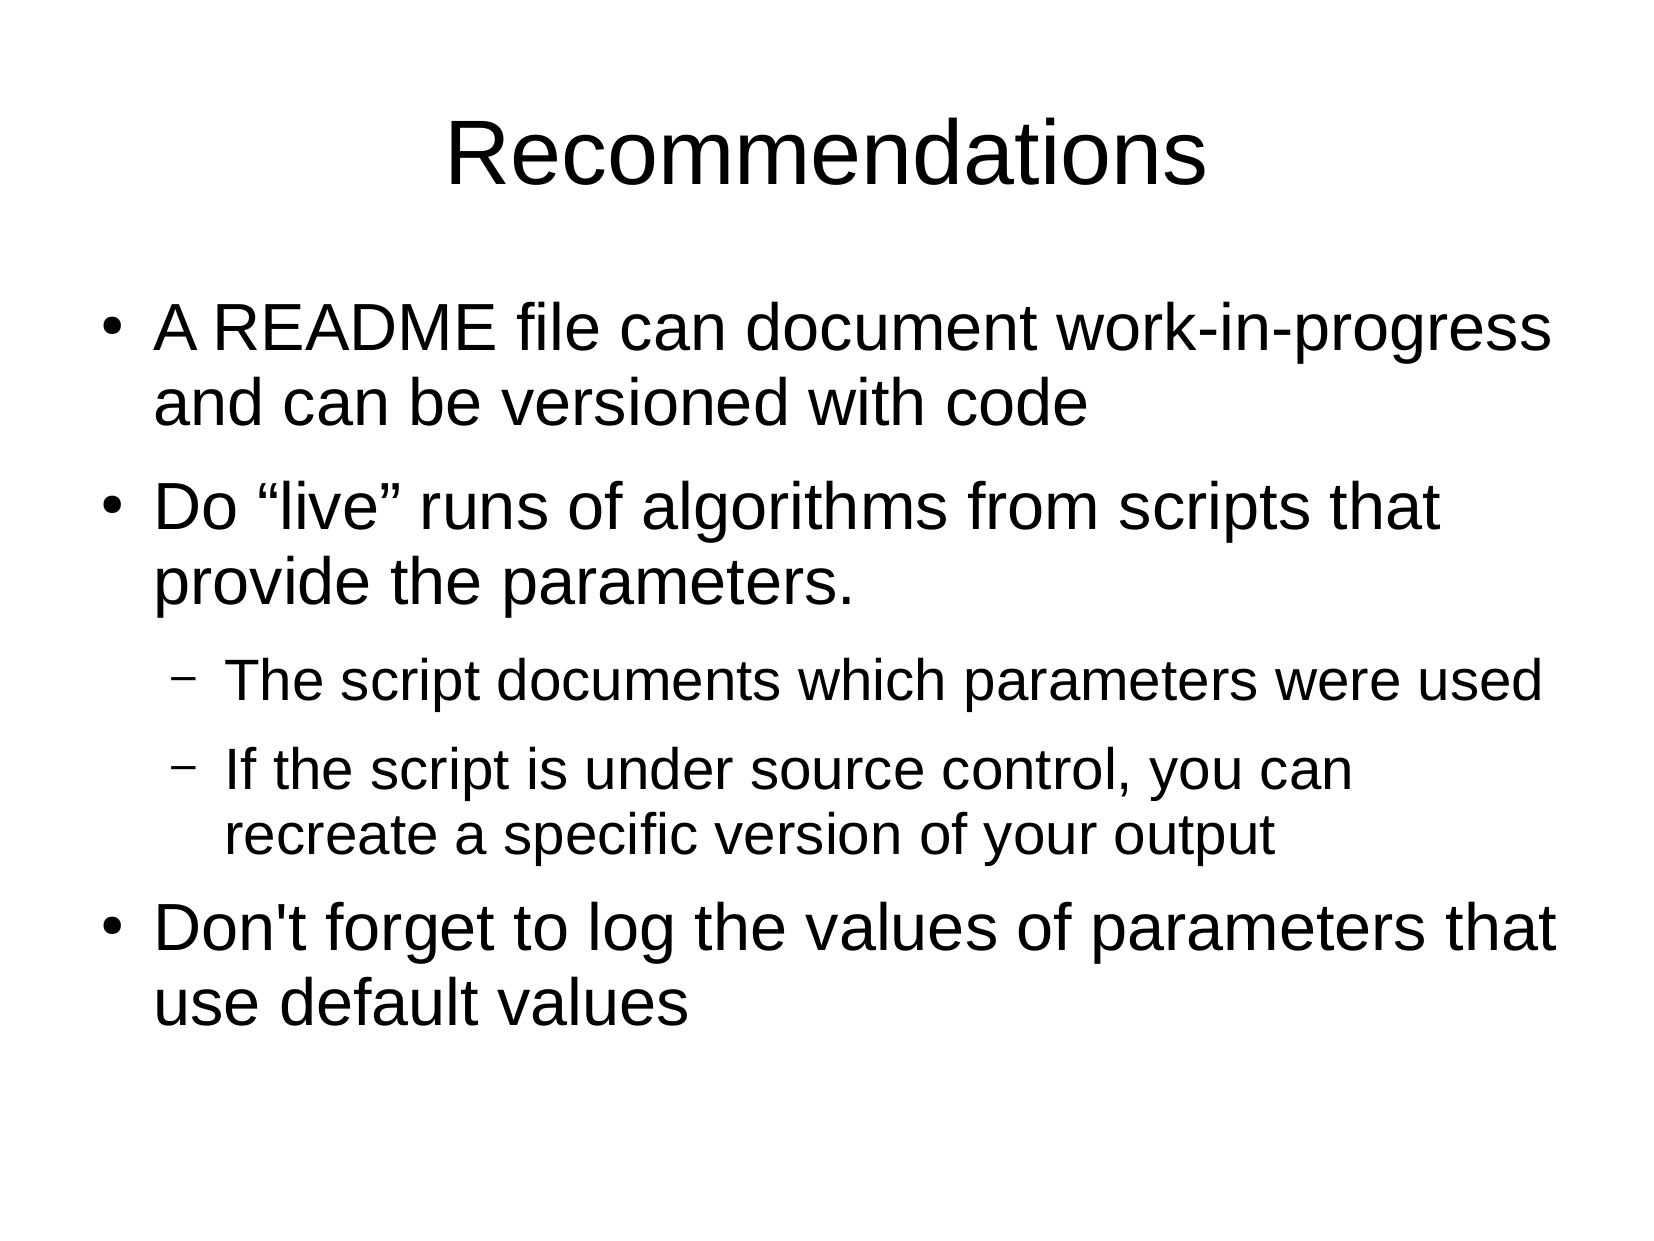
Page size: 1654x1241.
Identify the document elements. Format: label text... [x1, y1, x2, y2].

list A README file can document work-in-progress and can be versioned with code Do “live” runs of algorithms from scripts that provide the parameters. The script documents which parameters were used If the script is under source control, you can recreate a specific version of your output Don't forget to log the values of parameters that use default values [82, 290, 1571, 1109]
title Recommendations [82, 49, 1571, 257]
